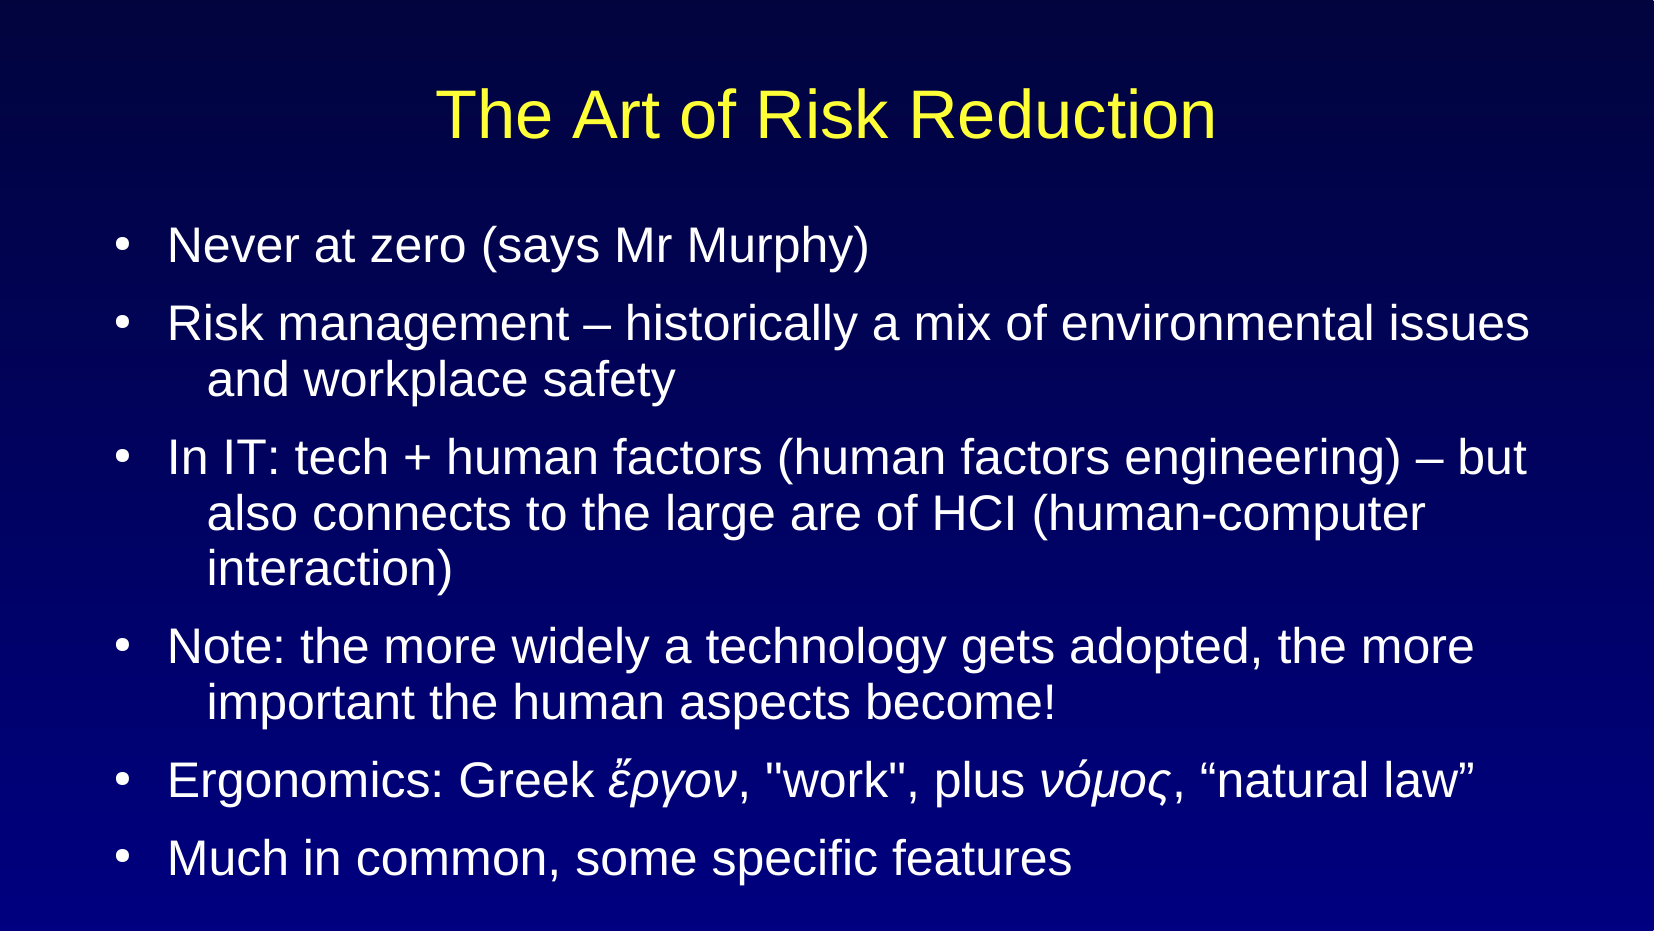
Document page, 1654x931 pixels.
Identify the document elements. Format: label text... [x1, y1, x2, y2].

list Never at zero (says Mr Murphy) Risk management – historically a mix of environmental issues and workplace safety In IT: tech + human factors (human factors engineering) – but also connects to the large are of HCI (human-computer interaction) Note: the more widely a technology gets adopted, the more important the human aspects become! Ergonomics: Greek ἔργον, "work", plus νόμος, “natural law” Much in common, some specific features [82, 217, 1571, 886]
title The Art of Risk Reduction [82, 37, 1571, 193]
